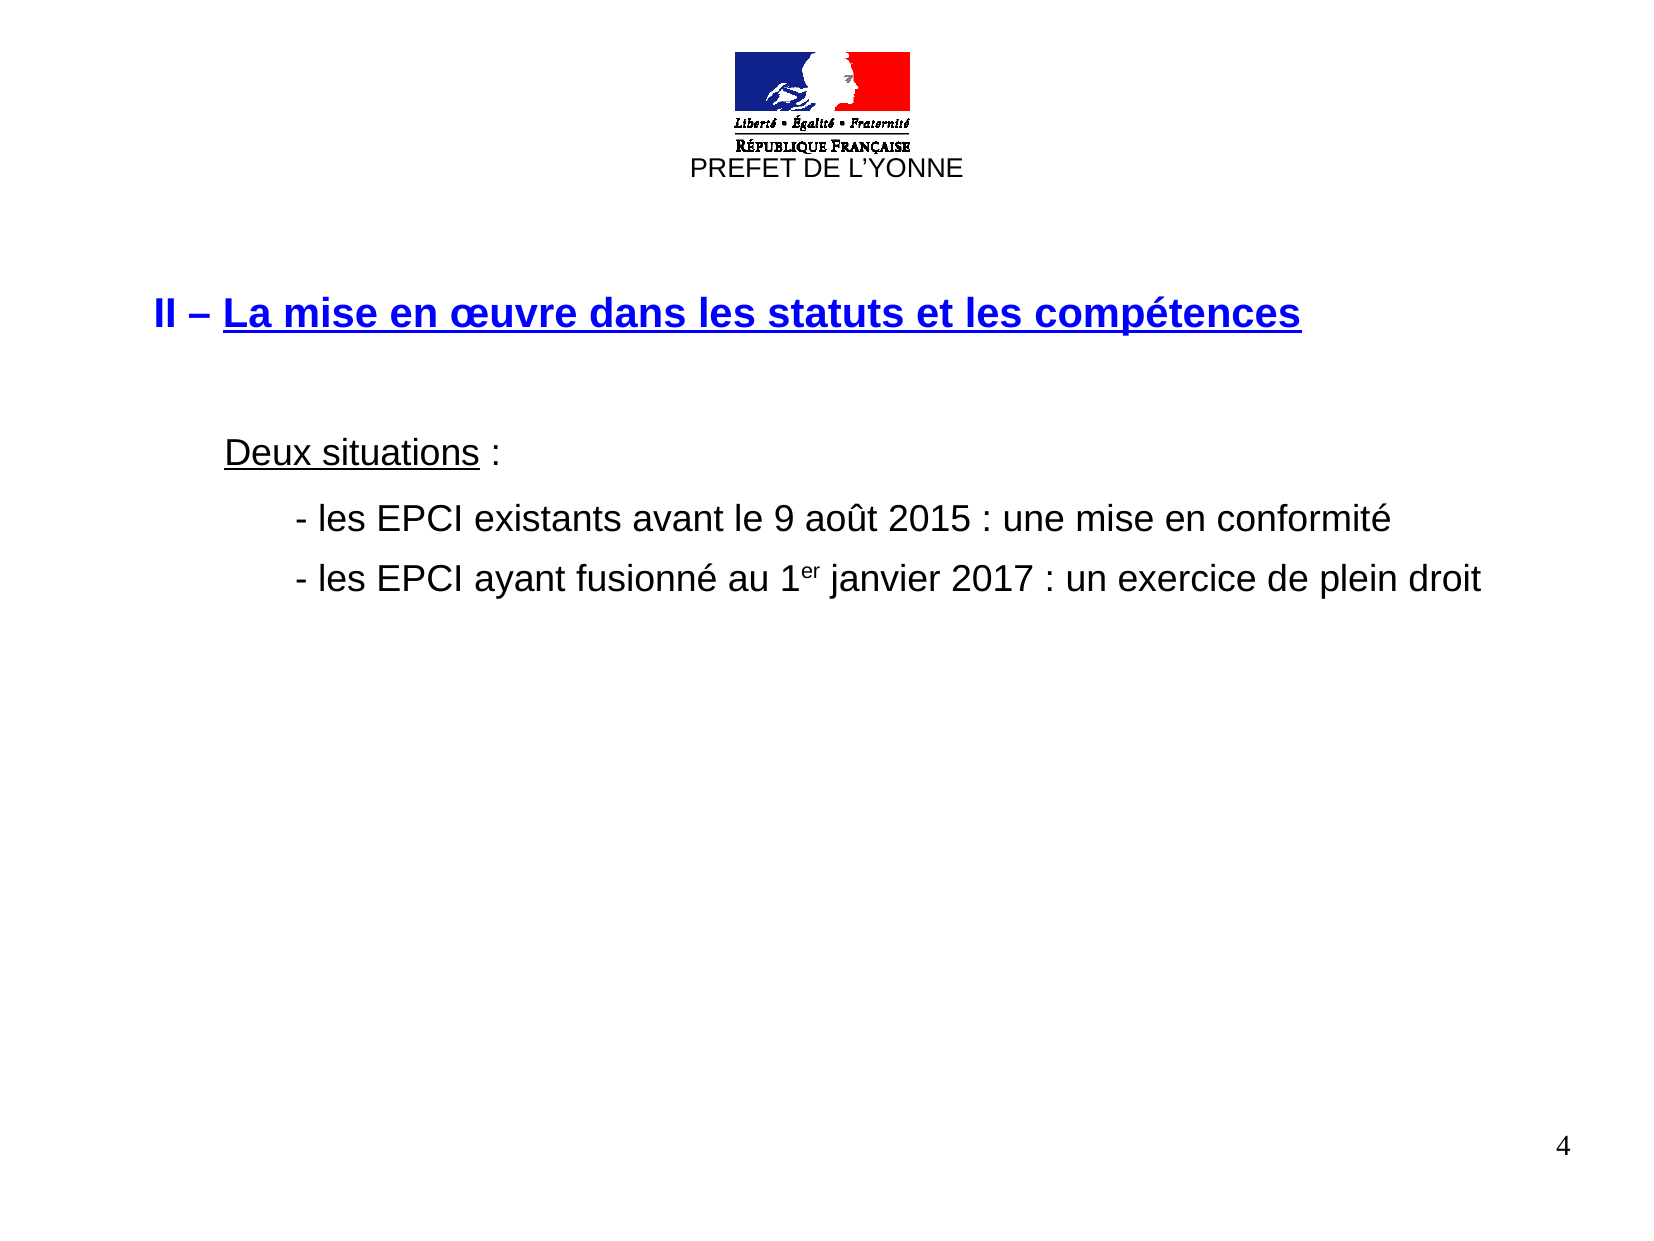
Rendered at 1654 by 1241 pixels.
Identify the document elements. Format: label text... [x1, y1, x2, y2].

list II – La mise en œuvre dans les statuts et les compétences Deux situations : - les EPCI existants avant le 9 août 2015 : une mise en conformité - les EPCI ayant fusionné au 1er janvier 2017 : un exercice de plein droit [82, 290, 1571, 1134]
title PREFET DE L’YONNE [82, 49, 1571, 257]
chart [733, 49, 910, 154]
